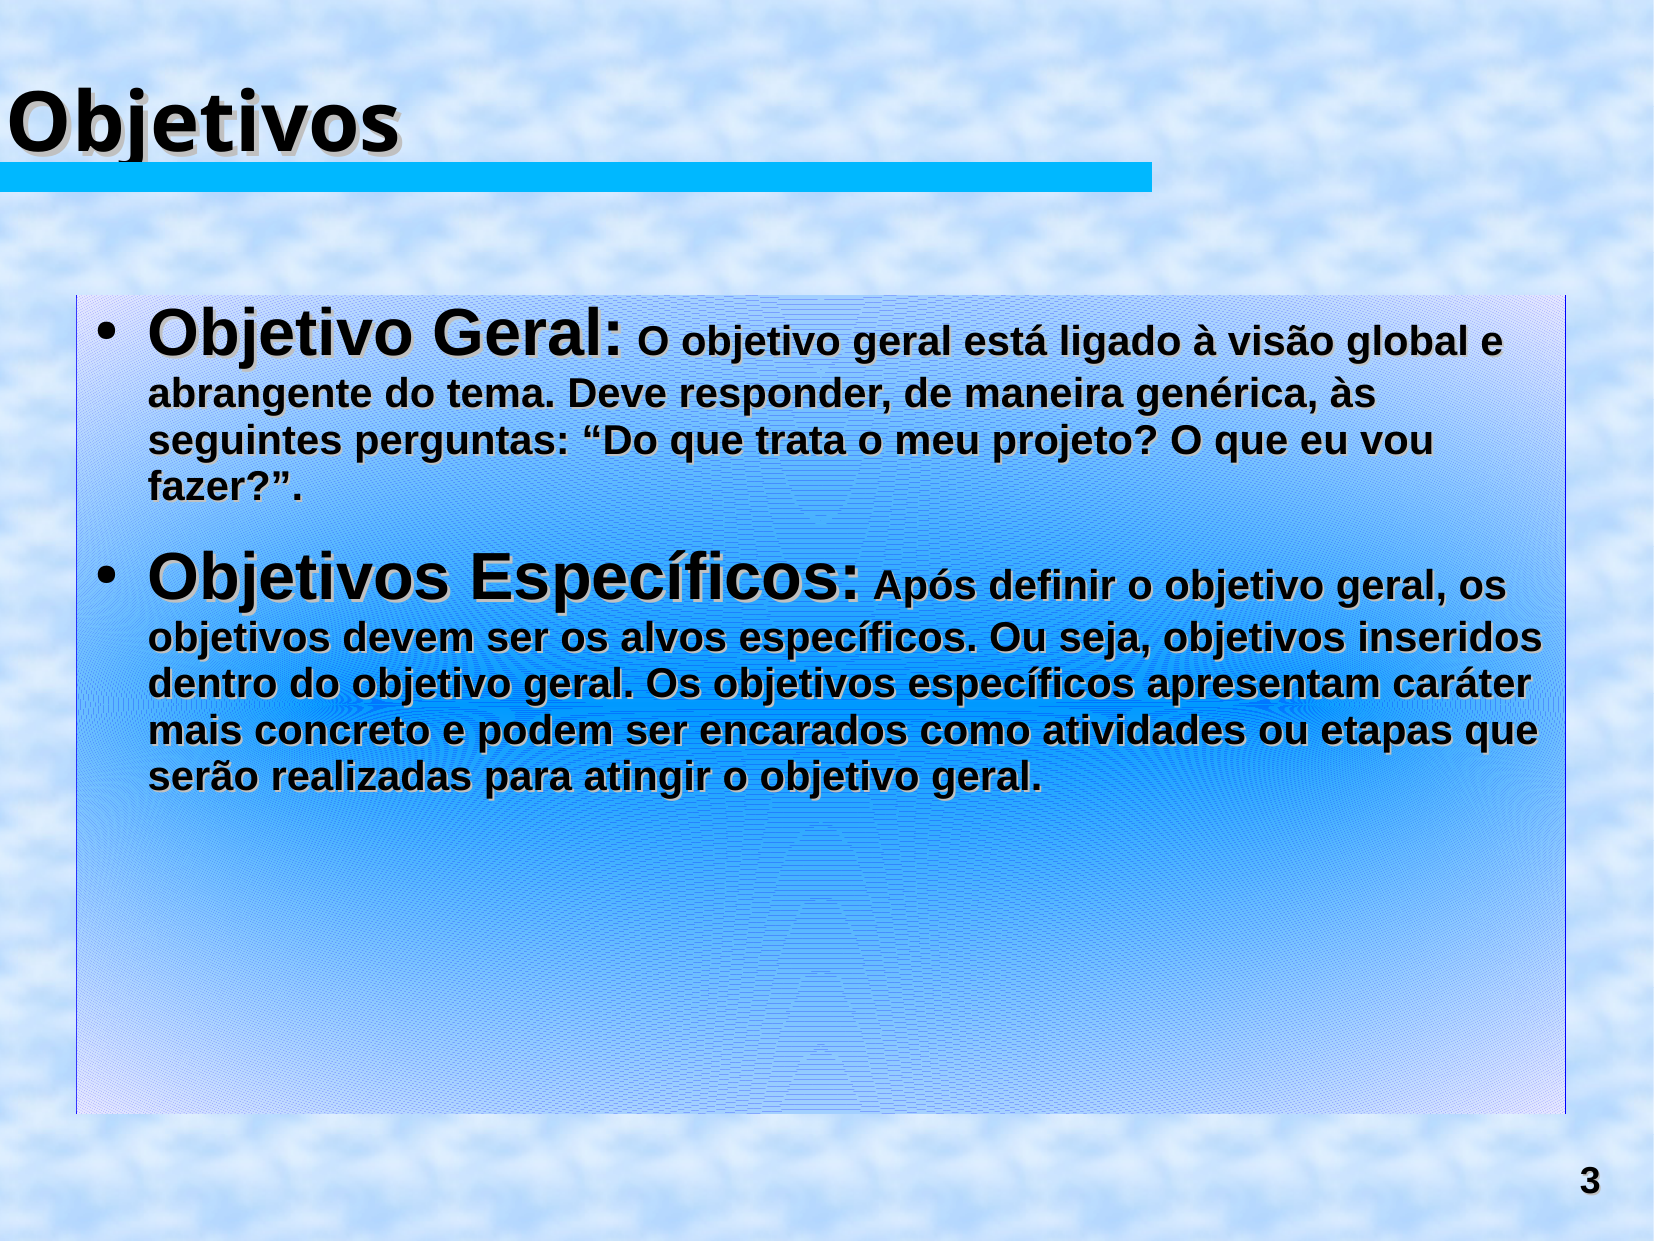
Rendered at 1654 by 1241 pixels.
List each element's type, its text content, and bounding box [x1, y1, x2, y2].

list Objetivo Geral: O objetivo geral está ligado à visão global e abrangente do tema. Deve responder, de maneira genérica, às seguintes perguntas: “Do que trata o meu projeto? O que eu vou fazer?”. Objetivos Específicos: Após definir o objetivo geral, os objetivos devem ser os alvos específicos. Ou seja, objetivos inseridos dentro do objetivo geral. Os objetivos específicos apresentam caráter mais concreto e podem ser encarados como atividades ou etapas que serão realizadas para atingir o objetivo geral. [76, 295, 1565, 1114]
picture [0, 0, 1654, 1241]
text_box <número> [1564, 1152, 1625, 1211]
title Objetivos [5, 5, 1548, 233]
